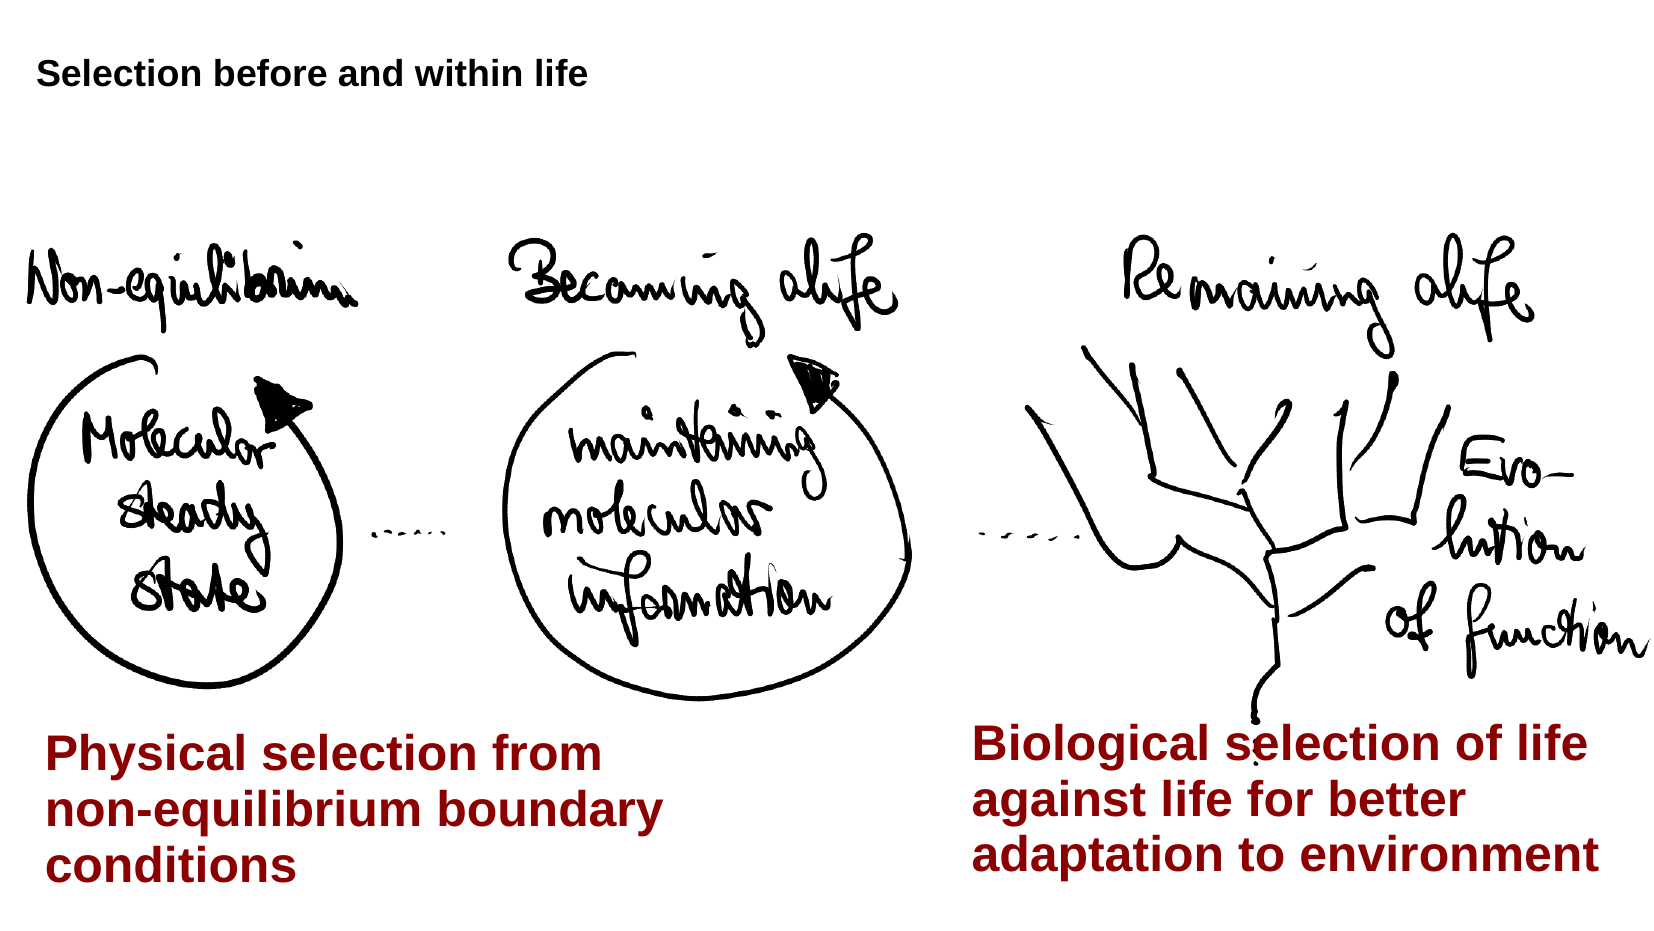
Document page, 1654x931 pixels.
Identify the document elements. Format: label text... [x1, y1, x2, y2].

text_box Physical selection from non-equilibrium boundary conditions [30, 717, 706, 901]
picture [11, 217, 1654, 780]
text_box Selection before and within life [21, 45, 946, 106]
text_box Biological selection of life against life for better adaptation to environment [956, 707, 1632, 890]
